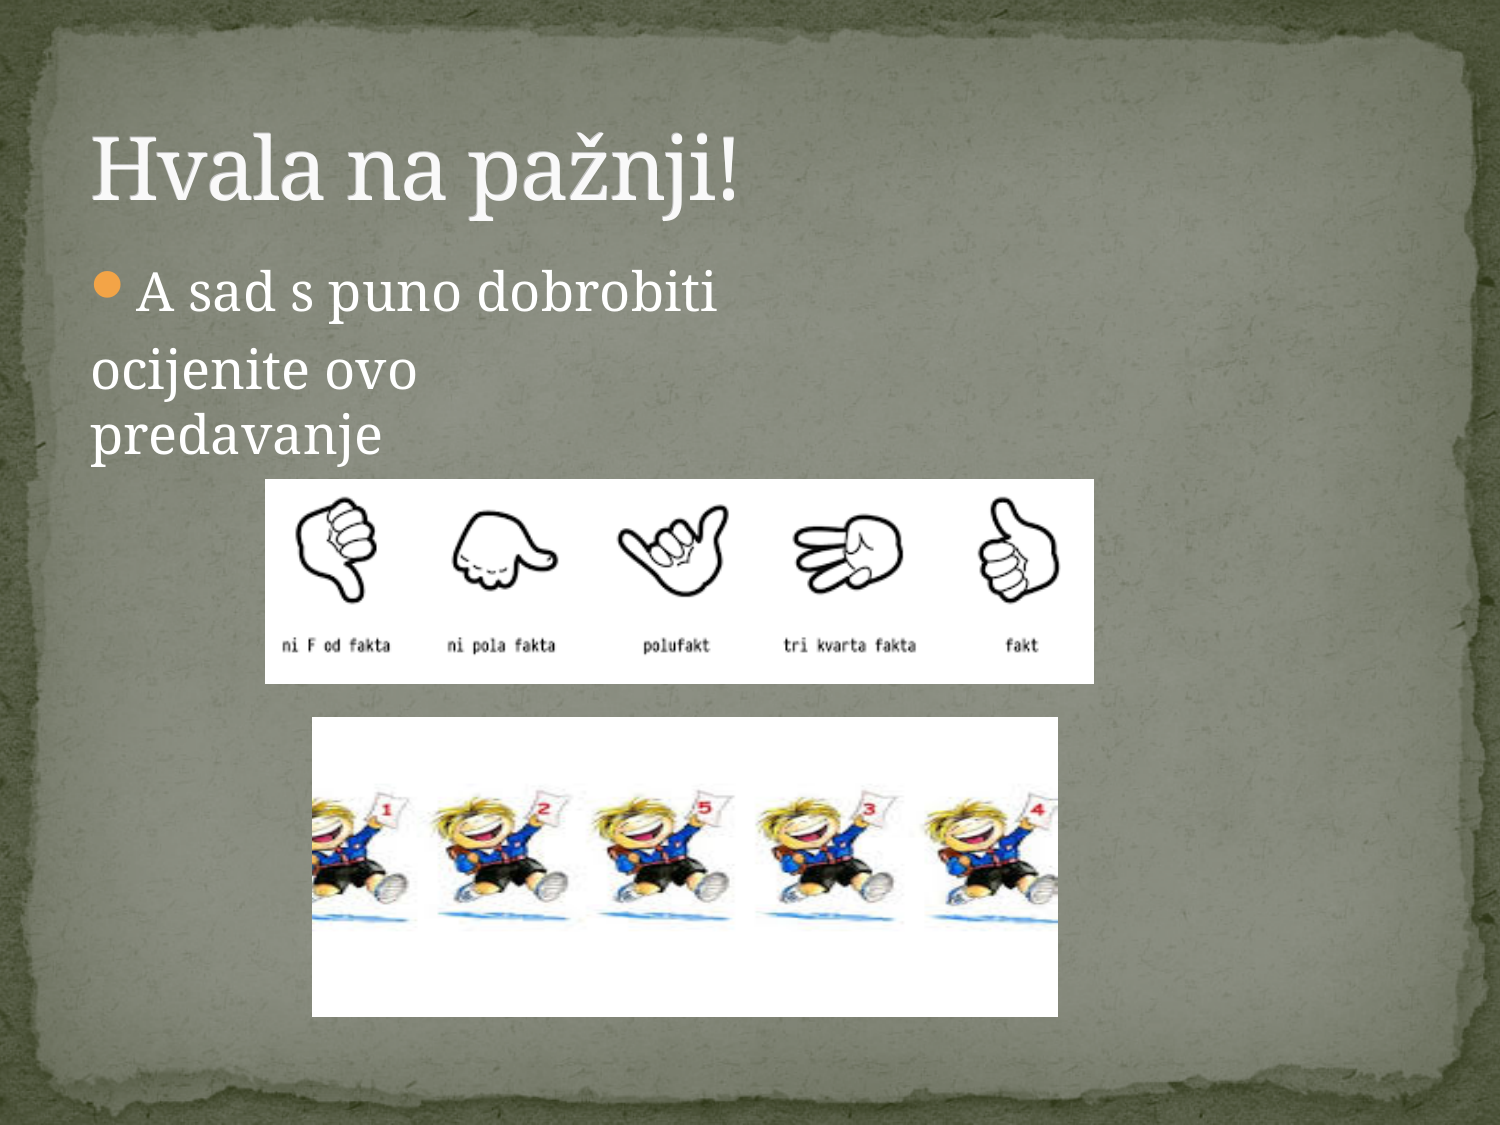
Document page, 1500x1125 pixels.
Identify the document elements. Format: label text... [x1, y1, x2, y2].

list A sad s puno dobrobiti ocijenite ovo predavanje [75, 249, 742, 1000]
picture [312, 717, 1058, 1017]
picture [265, 479, 1094, 684]
title Hvala na pažnji! [75, 24, 1426, 225]
